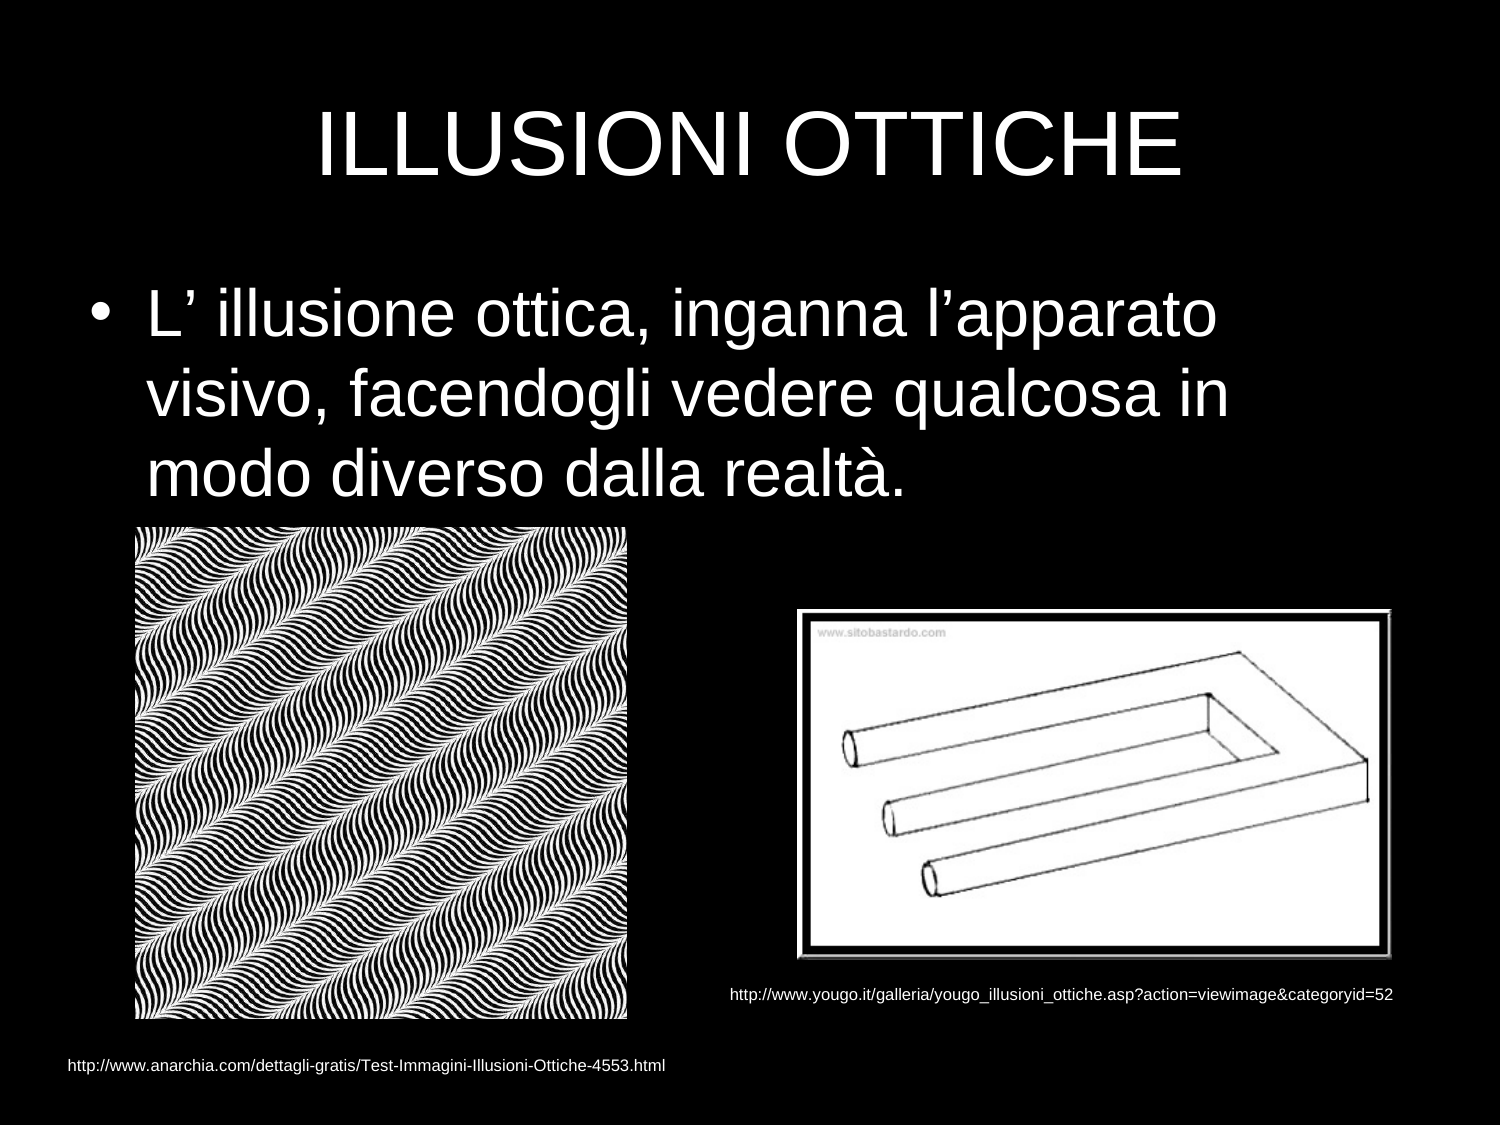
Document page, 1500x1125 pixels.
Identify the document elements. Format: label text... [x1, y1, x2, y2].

title ILLUSIONI OTTICHE [75, 45, 1426, 233]
picture [797, 609, 1392, 960]
picture [135, 527, 627, 1019]
text_box http://www.yougo.it/galleria/yougo_illusioni_ottiche.asp?action=viewimage&categoryid=52 [715, 976, 1410, 1012]
list L’ illusione ottica, inganna l’apparato visivo, facendogli vedere qualcosa in modo diverso dalla realtà. [75, 262, 1426, 1006]
text_box http://www.anarchia.com/dettagli-gratis/Test-Immagini-Illusioni-Ottiche-4553.html [52, 1046, 682, 1083]
